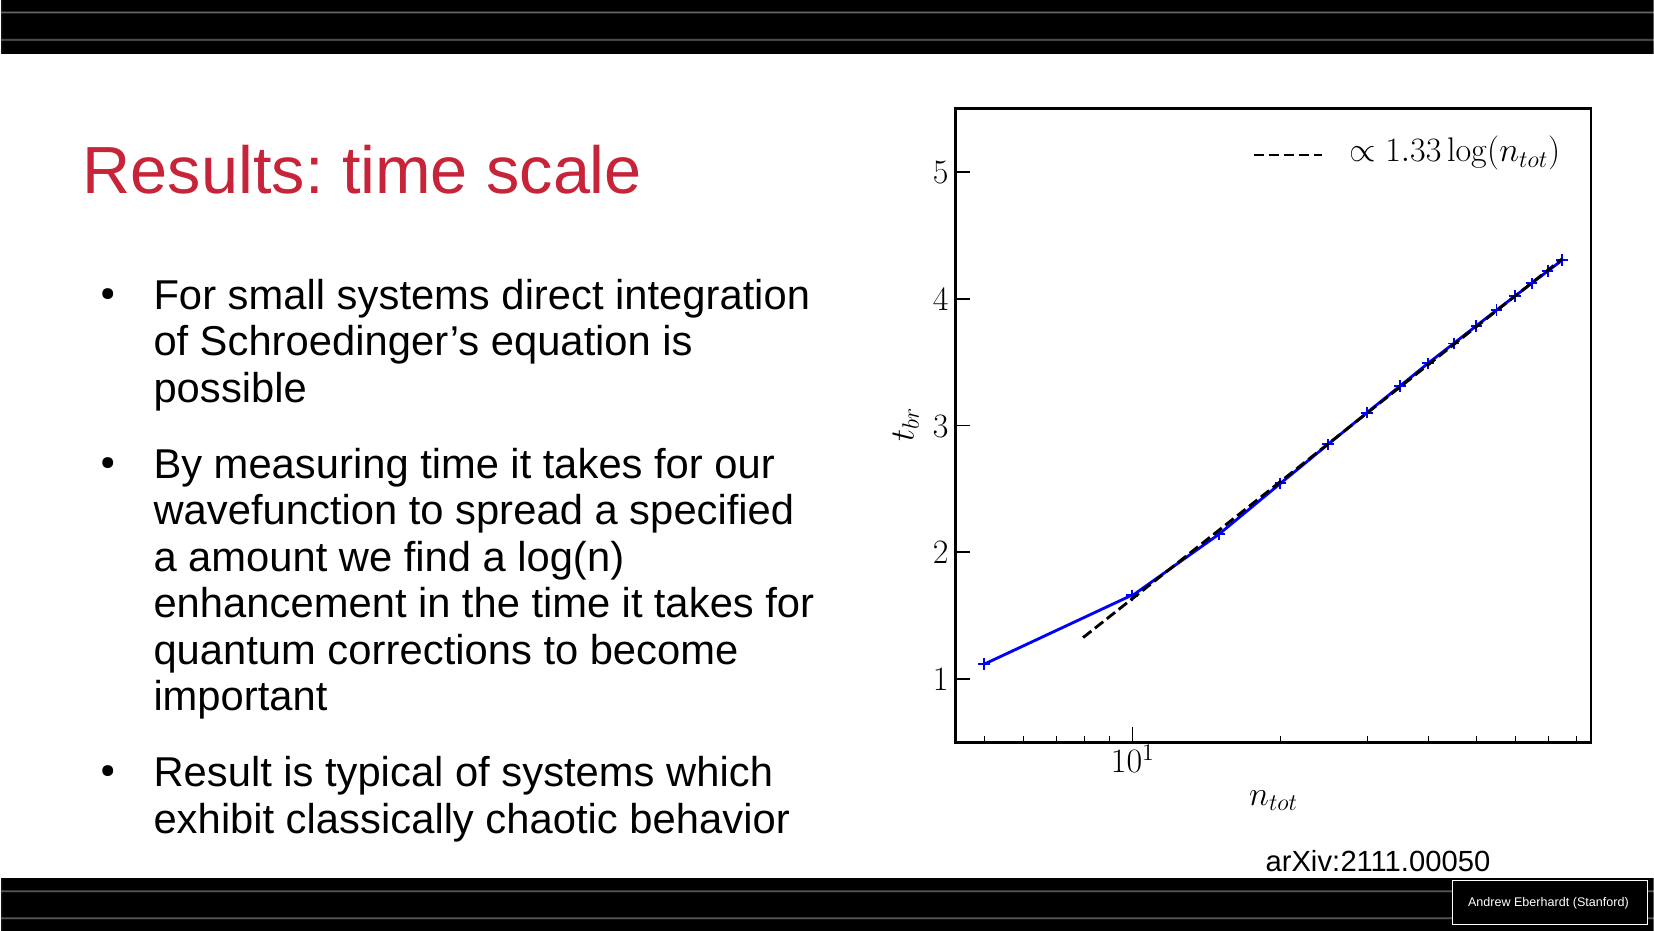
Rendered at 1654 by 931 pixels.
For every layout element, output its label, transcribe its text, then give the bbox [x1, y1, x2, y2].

list For small systems direct integration of Schroedinger’s equation is possible By measuring time it takes for our wavefunction to spread a specified a amount we find a log(n) enhancement in the time it takes for quantum corrections to become important Result is typical of systems which exhibit classically chaotic behavior [82, 271, 826, 851]
text_box arXiv:2111.00050 [1250, 837, 1506, 886]
text_box Andrew Eberhardt (Stanford) [1452, 880, 1648, 925]
title Results: time scale [82, 92, 1571, 249]
picture [881, 95, 1606, 831]
picture [1, 0, 1654, 54]
picture [1, 878, 1654, 931]
